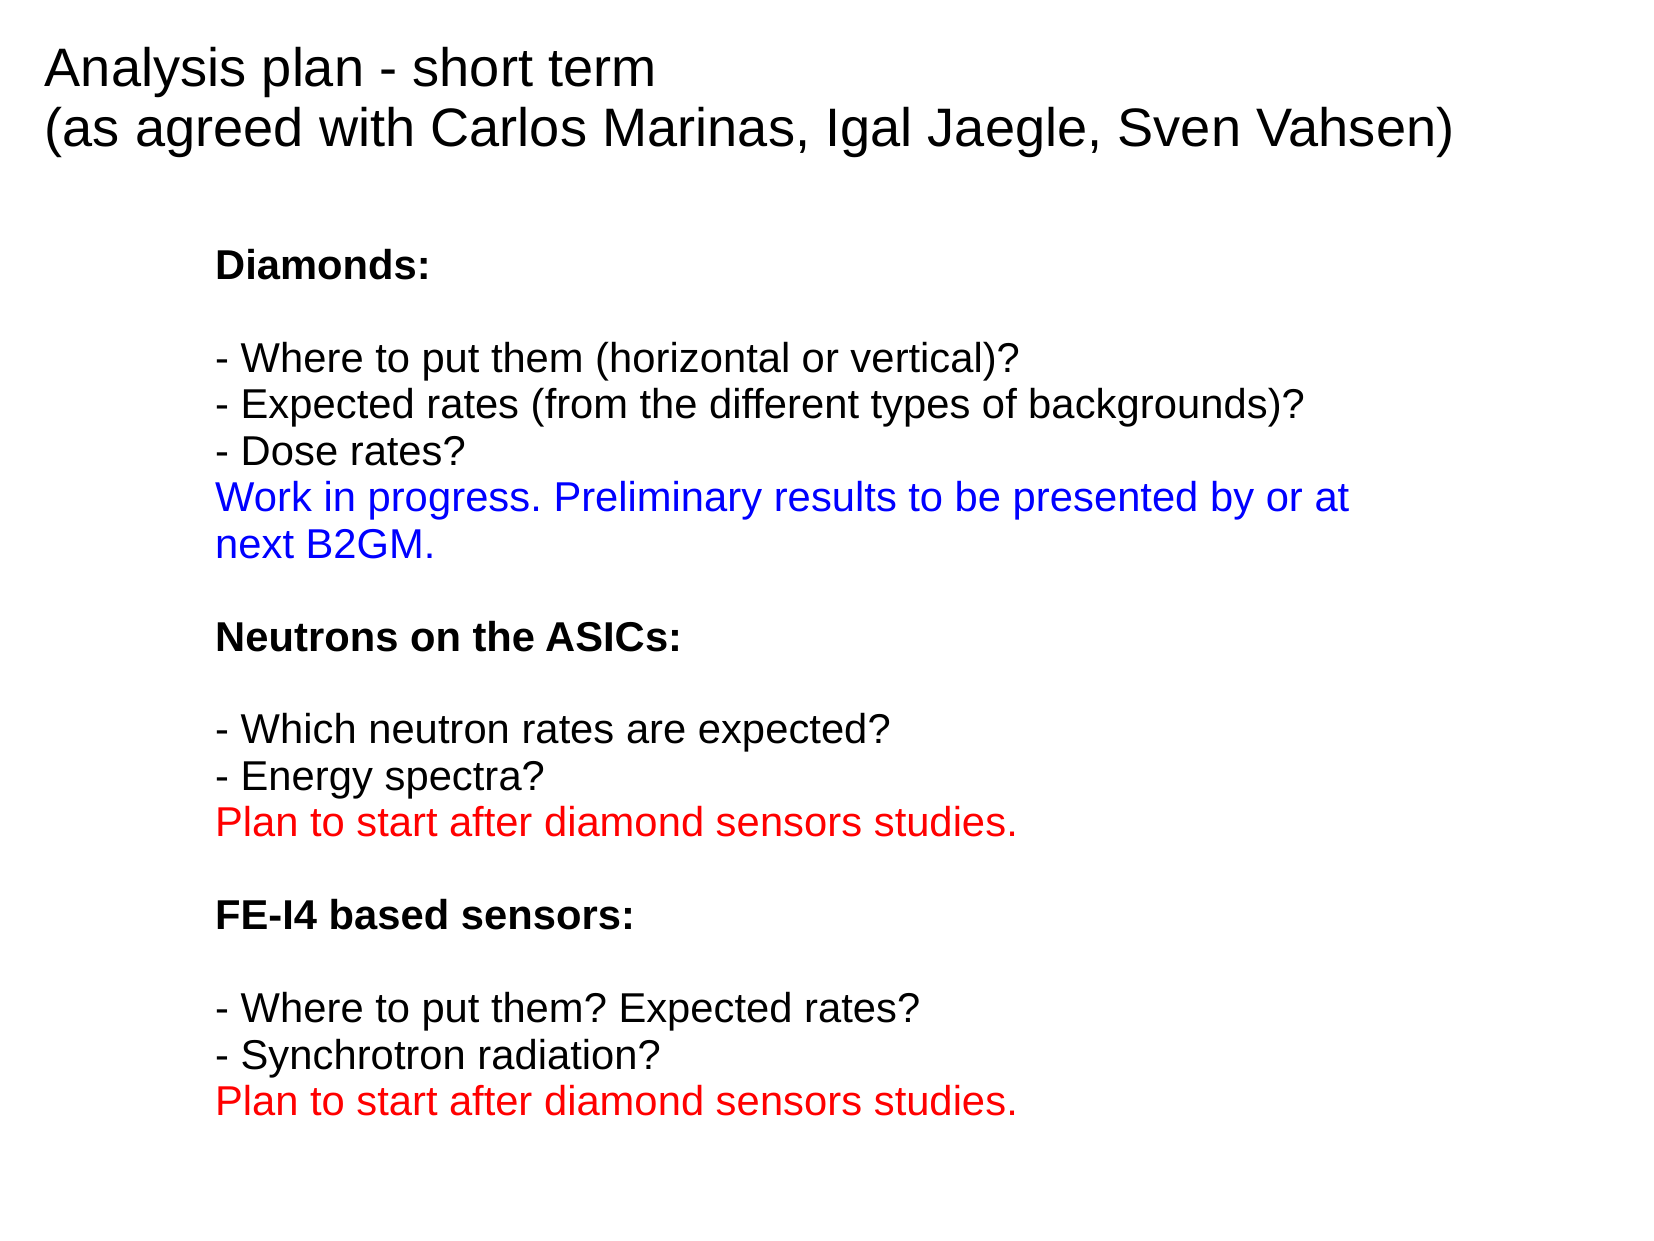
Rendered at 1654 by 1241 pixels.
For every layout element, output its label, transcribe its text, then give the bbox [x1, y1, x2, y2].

text_box Analysis plan - short term (as agreed with Carlos Marinas, Igal Jaegle, Sven Vahsen) [30, 30, 1621, 167]
text_box Diamonds: - Where to put them (horizontal or vertical)? - Expected rates (from the different types of backgrounds)? - Dose rates? Work in progress. Preliminary results to be presented by or at next B2GM. Neutrons on the ASICs: - Which neutron rates are expected? - Energy spectra? Plan to start after diamond sensors studies. FE-I4 based sensors: - Where to put them? Expected rates? - Synchrotron radiation? Plan to start after diamond sensors studies. [200, 234, 1431, 1143]
